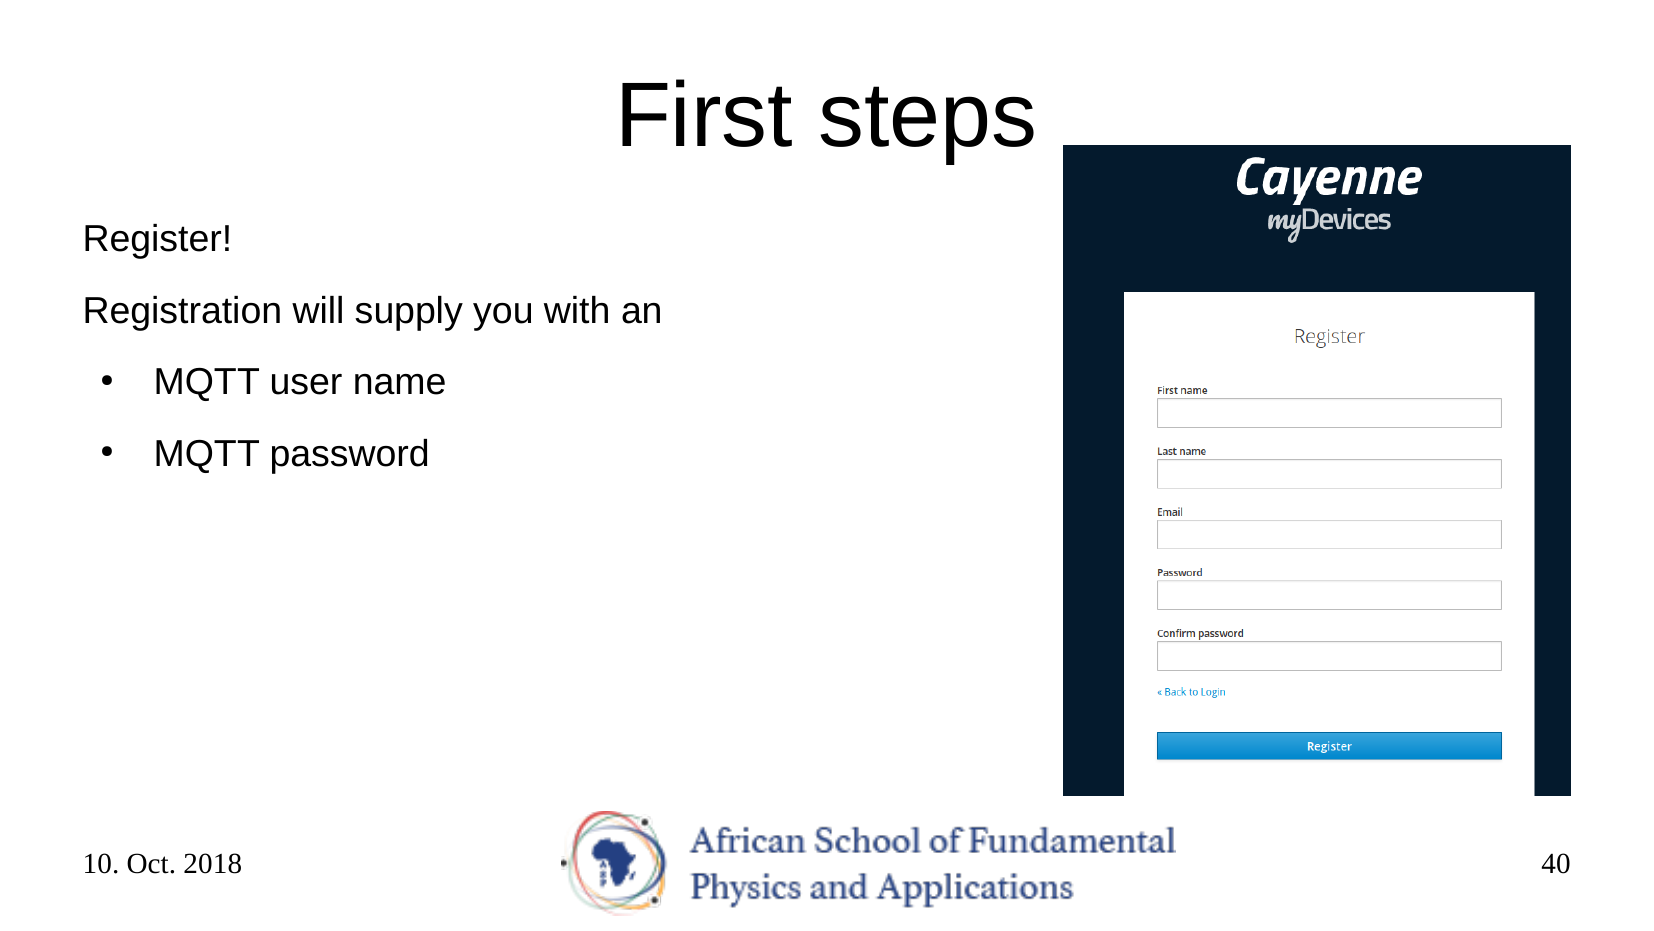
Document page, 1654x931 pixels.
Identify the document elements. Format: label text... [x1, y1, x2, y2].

list Register! Registration will supply you with an MQTT user name MQTT password [82, 217, 975, 758]
picture [1063, 145, 1571, 796]
picture [561, 811, 1176, 916]
title First steps [82, 37, 1571, 193]
